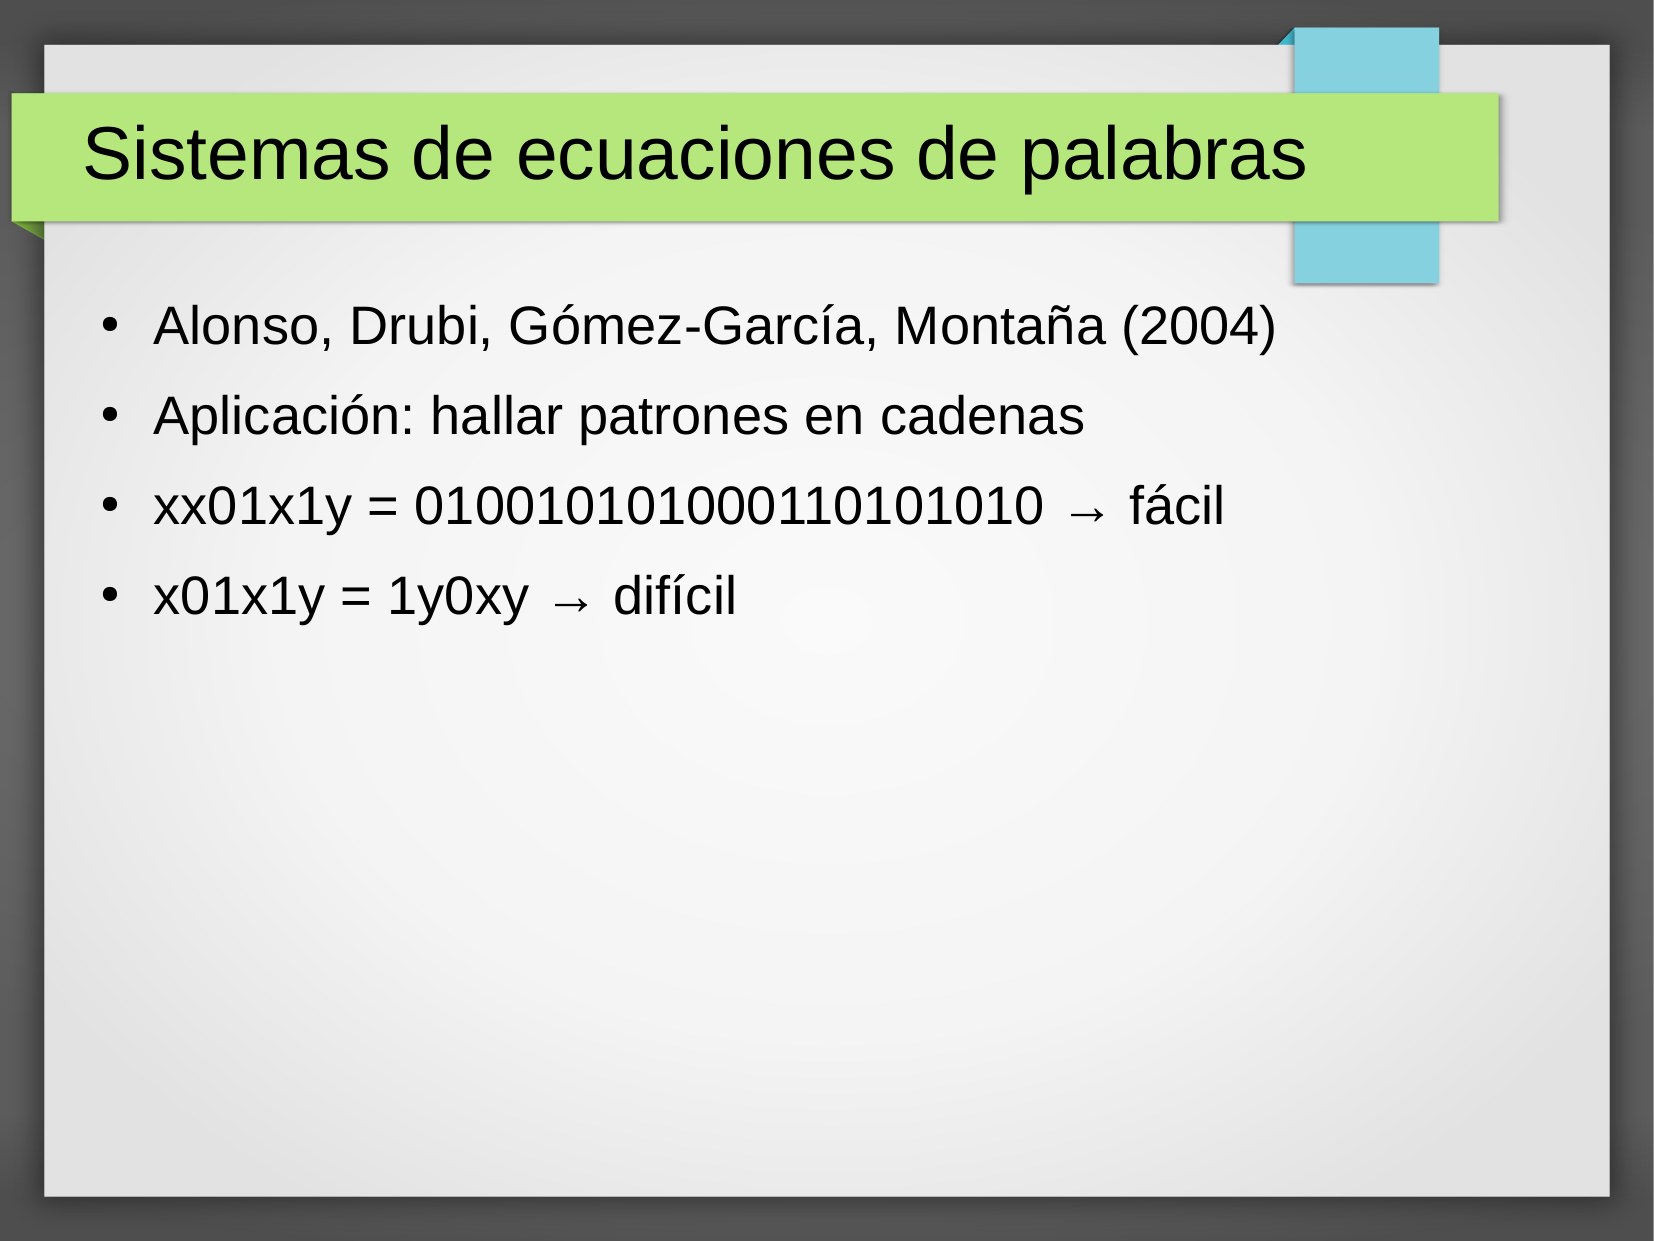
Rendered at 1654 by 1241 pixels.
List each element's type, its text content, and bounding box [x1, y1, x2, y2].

picture [0, 0, 1654, 1241]
list Alonso, Drubi, Gómez-García, Montaña (2004) Aplicación: hallar patrones en cadenas xx01x1y = 010010101000110101010 → fácil x01x1y = 1y0xy → difícil [82, 295, 1571, 1015]
title Sistemas de ecuaciones de palabras [82, 94, 1477, 213]
